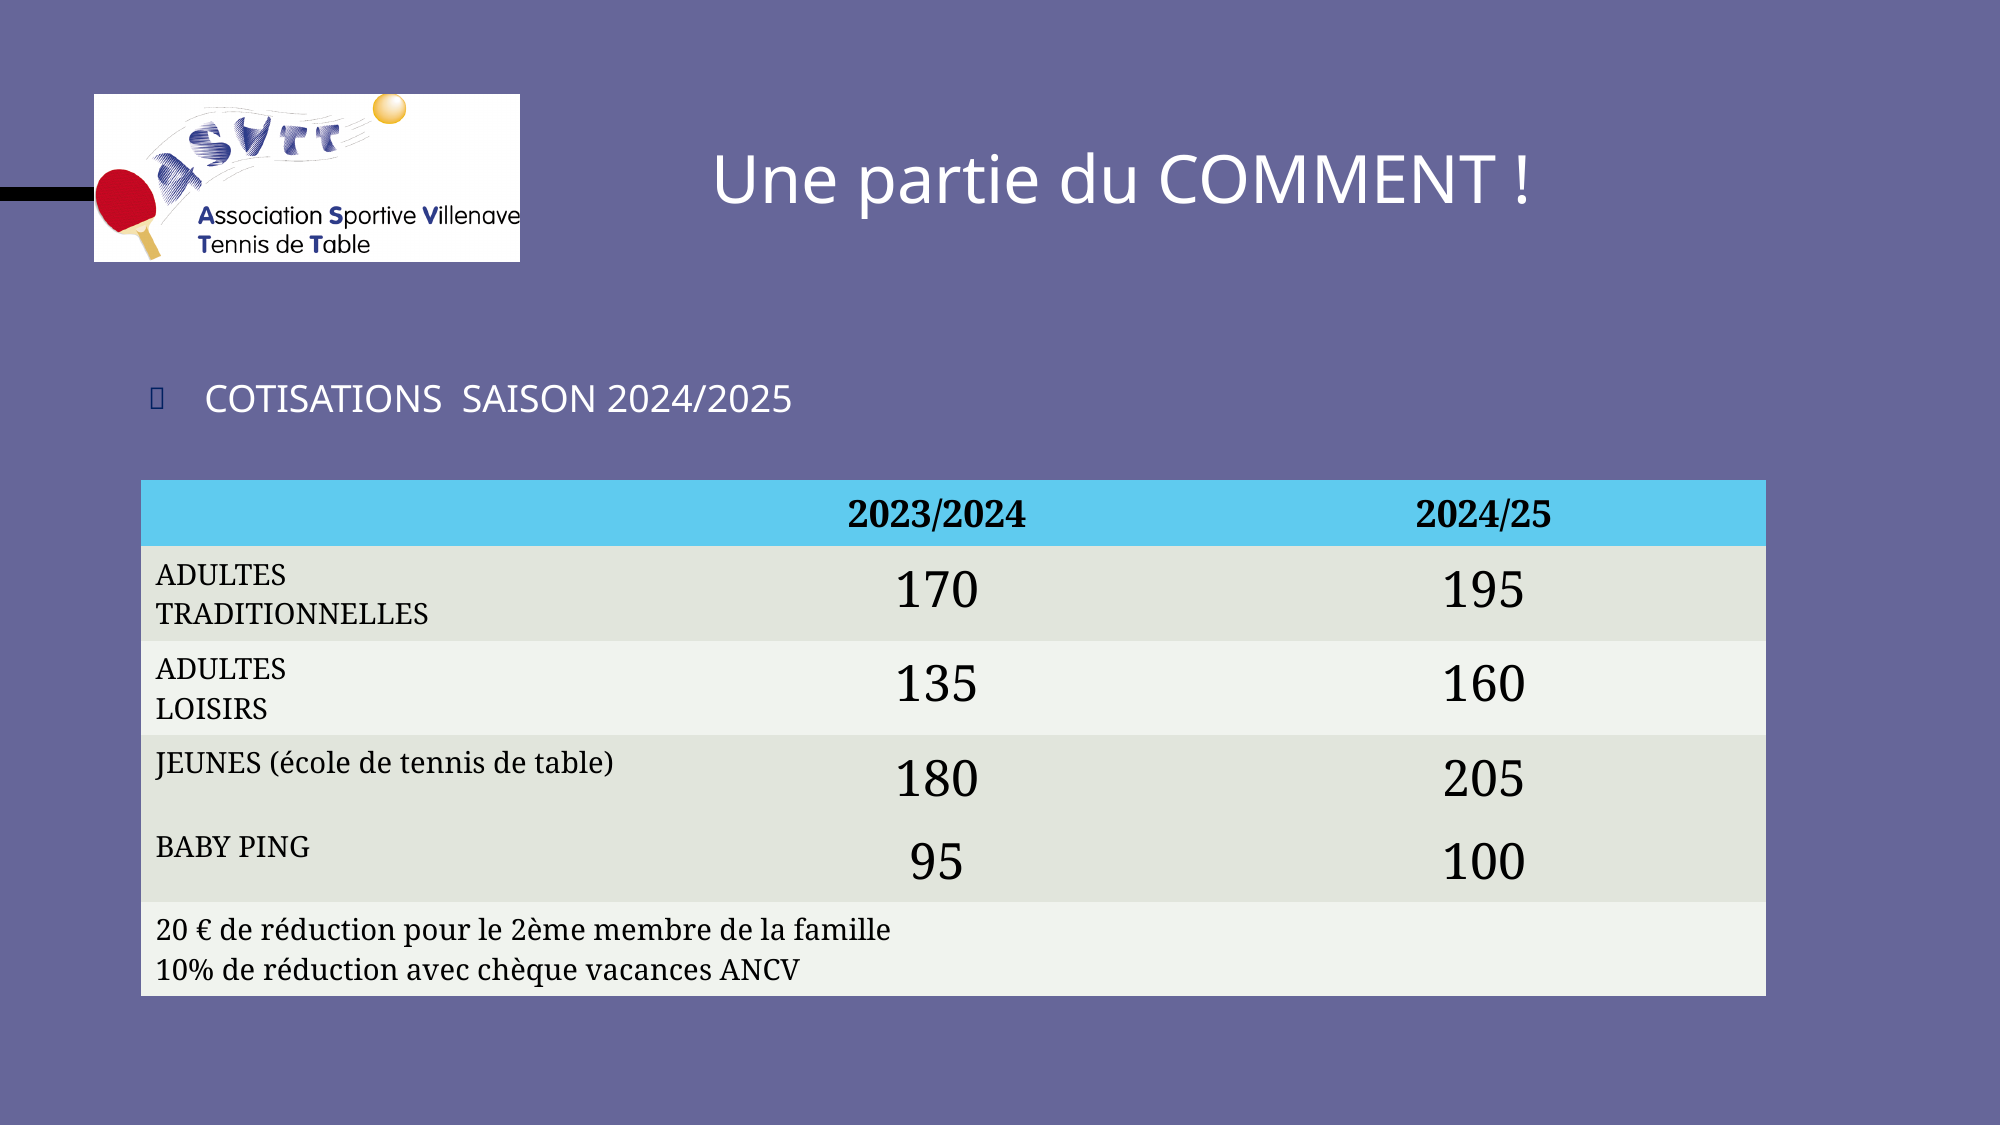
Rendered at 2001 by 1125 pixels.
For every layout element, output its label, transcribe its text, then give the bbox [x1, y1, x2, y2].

text_box Une partie du COMMENT ! [696, 129, 1713, 225]
table_cell ADULTES LOISIRS [141, 641, 672, 735]
picture [94, 94, 520, 262]
table_header 2024/25 [1203, 480, 1766, 546]
table_cell 180 [672, 735, 1203, 819]
table_cell 95 [672, 819, 1203, 902]
table_cell JEUNES (école de tennis de table) [141, 735, 672, 819]
table_cell 205 [1203, 735, 1766, 819]
table_cell 100 [1203, 819, 1766, 902]
table_cell 160 [1203, 641, 1766, 735]
table_cell ADULTES TRADITIONNELLES [141, 546, 672, 641]
list COTISATIONS SAISON 2024/2025 [133, 354, 886, 461]
table_cell BABY PING [141, 819, 672, 902]
table_cell 170 [672, 546, 1203, 641]
table_cell 135 [672, 641, 1203, 735]
table_header [141, 480, 672, 546]
table_cell 20 € de réduction pour le 2ème membre de la famille 10% de réduction avec chèque vacances ANCV [141, 902, 1766, 996]
table_cell 195 [1203, 546, 1766, 641]
table_header 2023/2024 [672, 480, 1203, 546]
